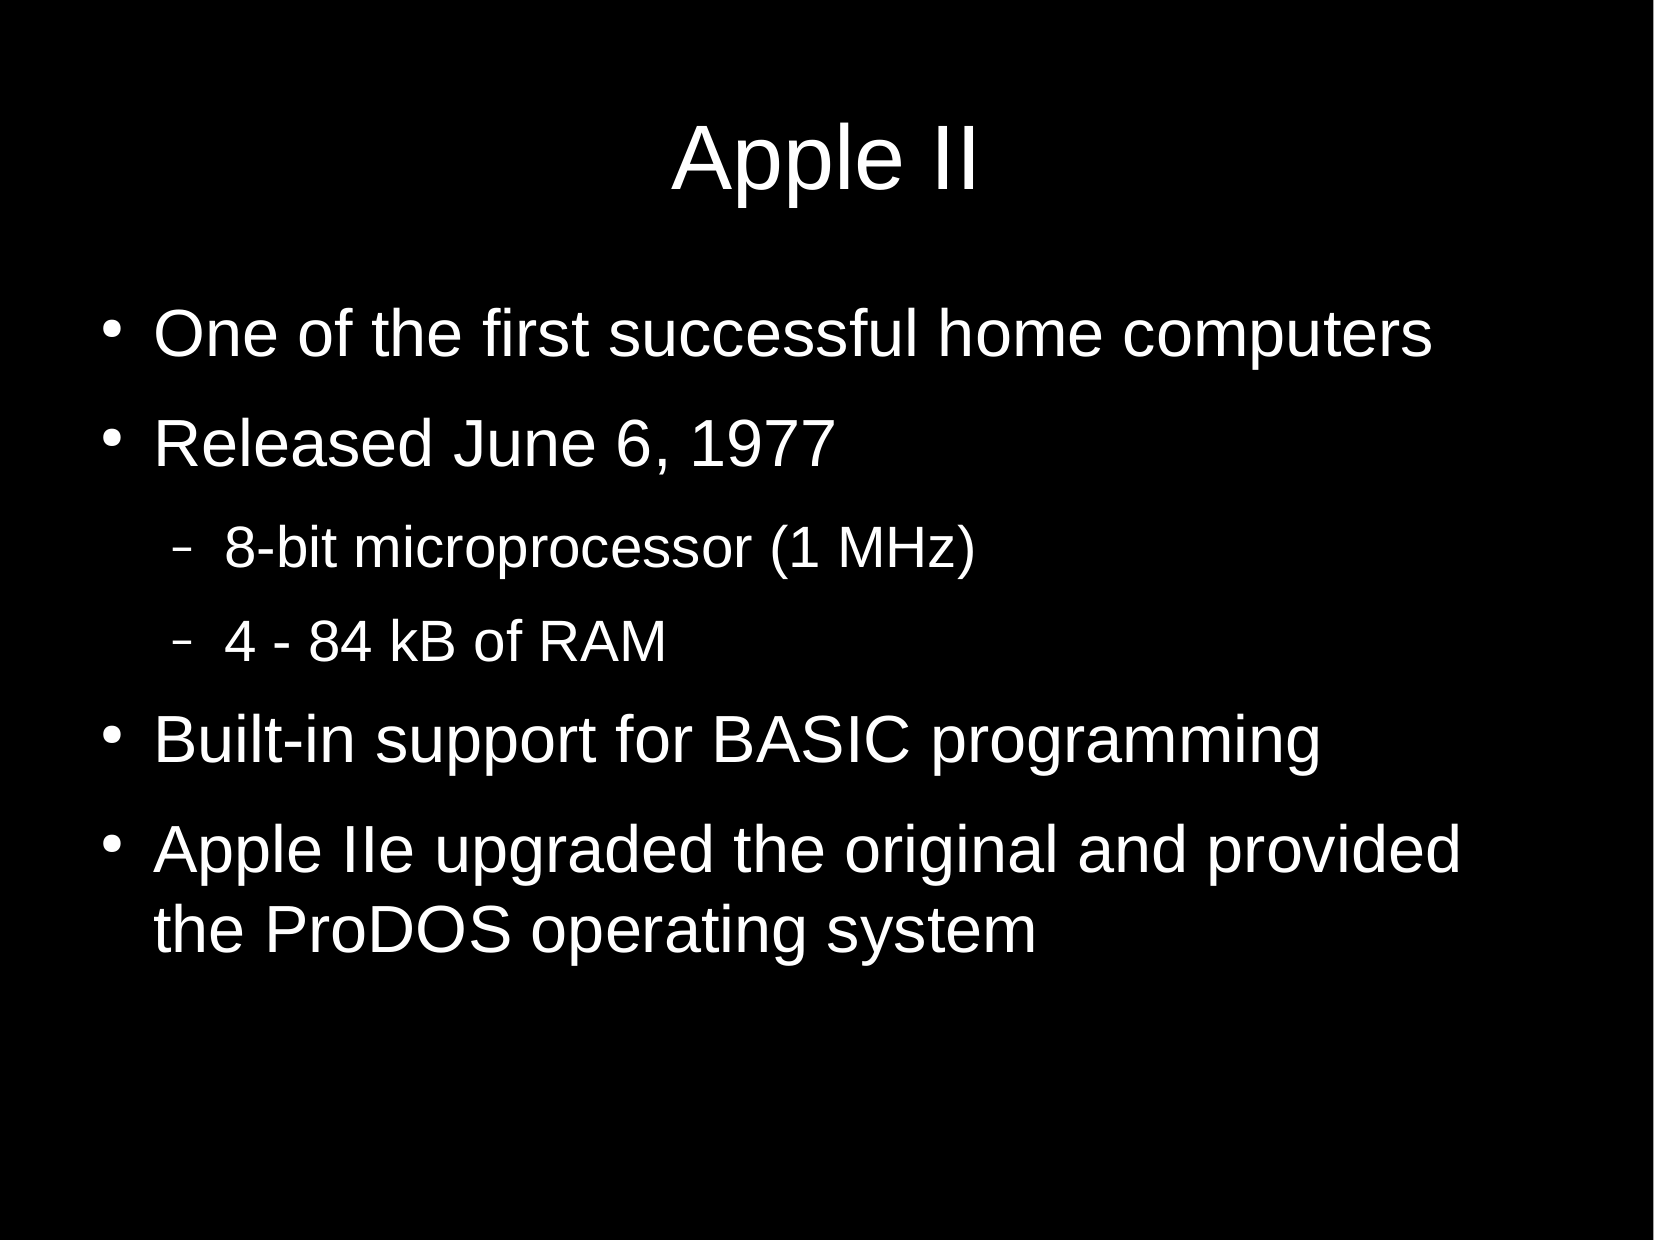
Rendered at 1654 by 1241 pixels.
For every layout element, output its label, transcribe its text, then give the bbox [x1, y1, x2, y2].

title Apple II [82, 49, 1571, 257]
list One of the first successful home computers Released June 6, 1977 8-bit microprocessor (1 MHz)‏ 4 - 84 kB of RAM Built-in support for BASIC programming Apple IIe upgraded the original and provided the ProDOS operating system [82, 290, 1571, 1109]
